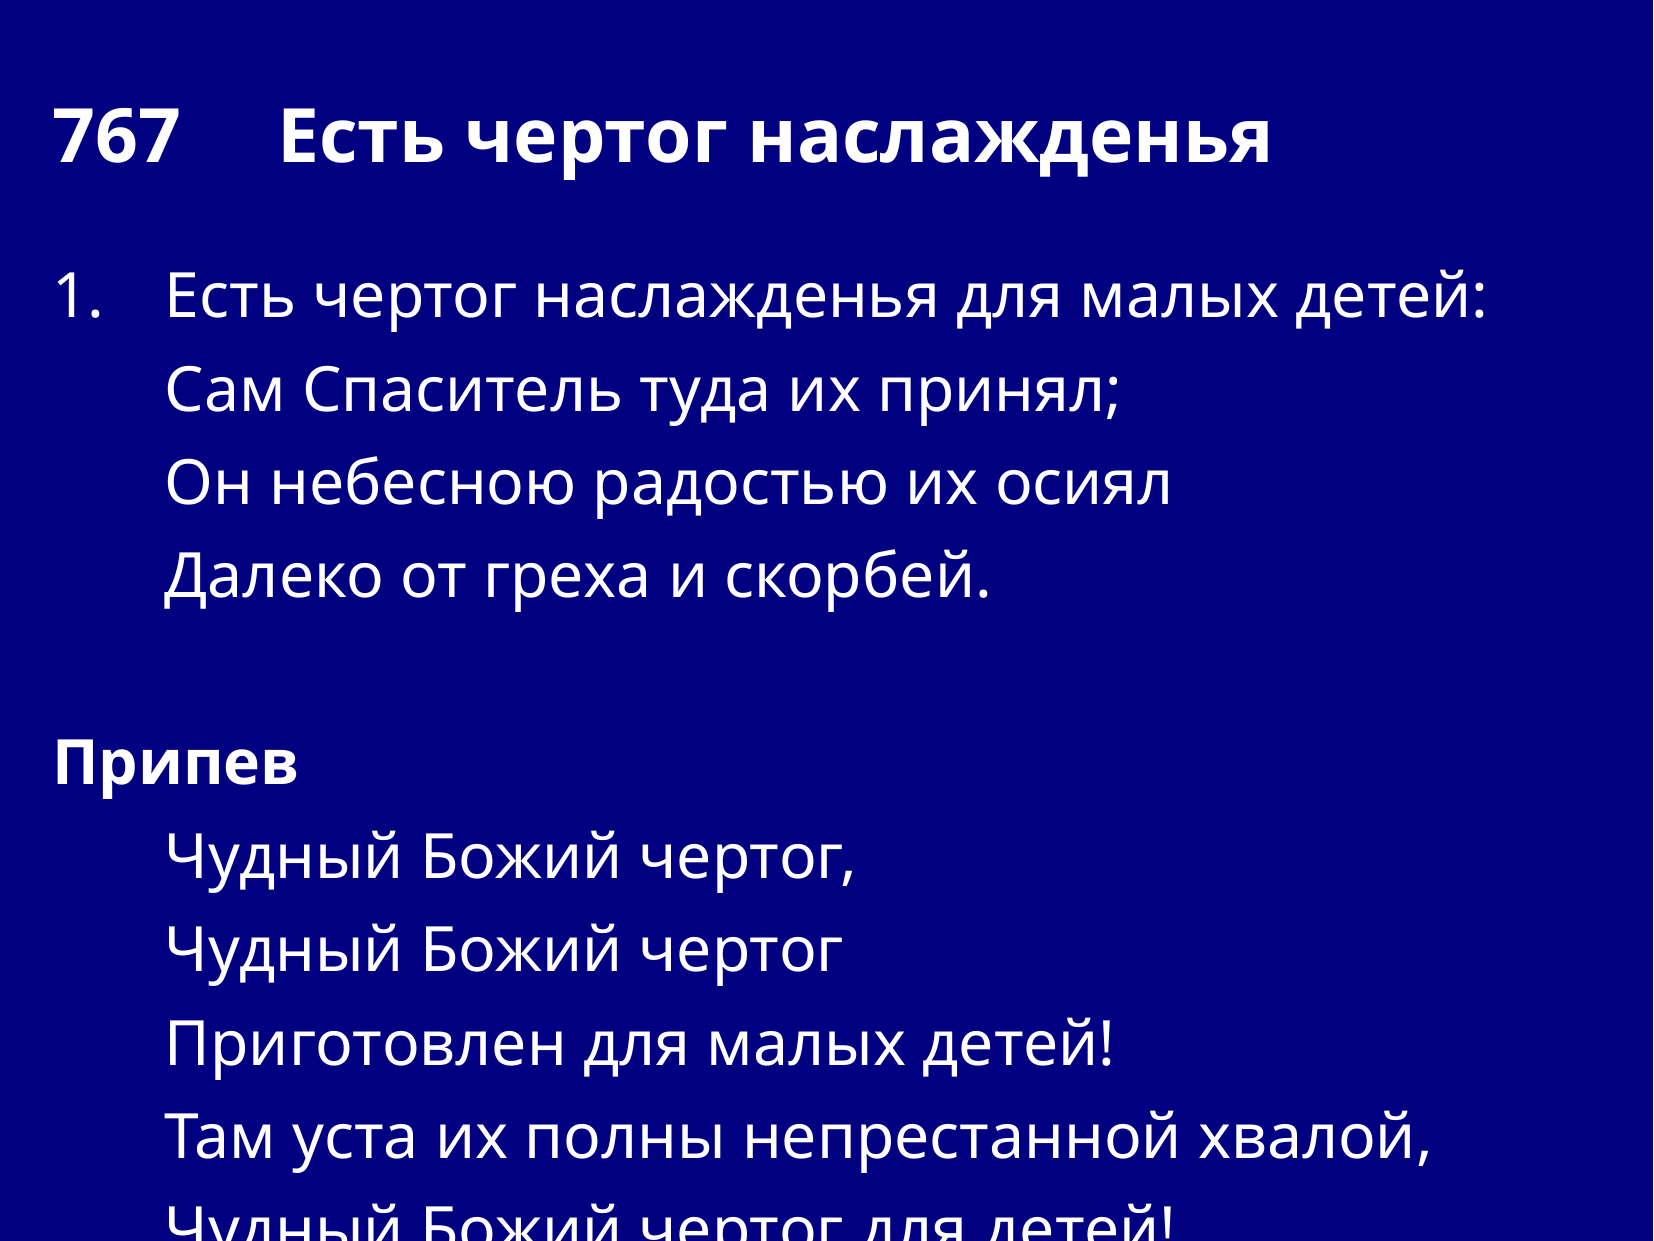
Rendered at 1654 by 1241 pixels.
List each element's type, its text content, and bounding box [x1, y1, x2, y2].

text_box 767 Есть чертог наслажденья [37, 75, 1576, 188]
text_box 1. Есть чертог наслажденья для малых детей: Сам Спаситель туда их принял; Он небесною радостью их осиял Далеко от греха и скорбей. Припев Чудный Божий чертог, Чудный Божий чертог Приготовлен для малых детей! Там уста их полны непрестанной хвалой, Чудный Божий чертог для детей! [37, 150, 1651, 1163]
